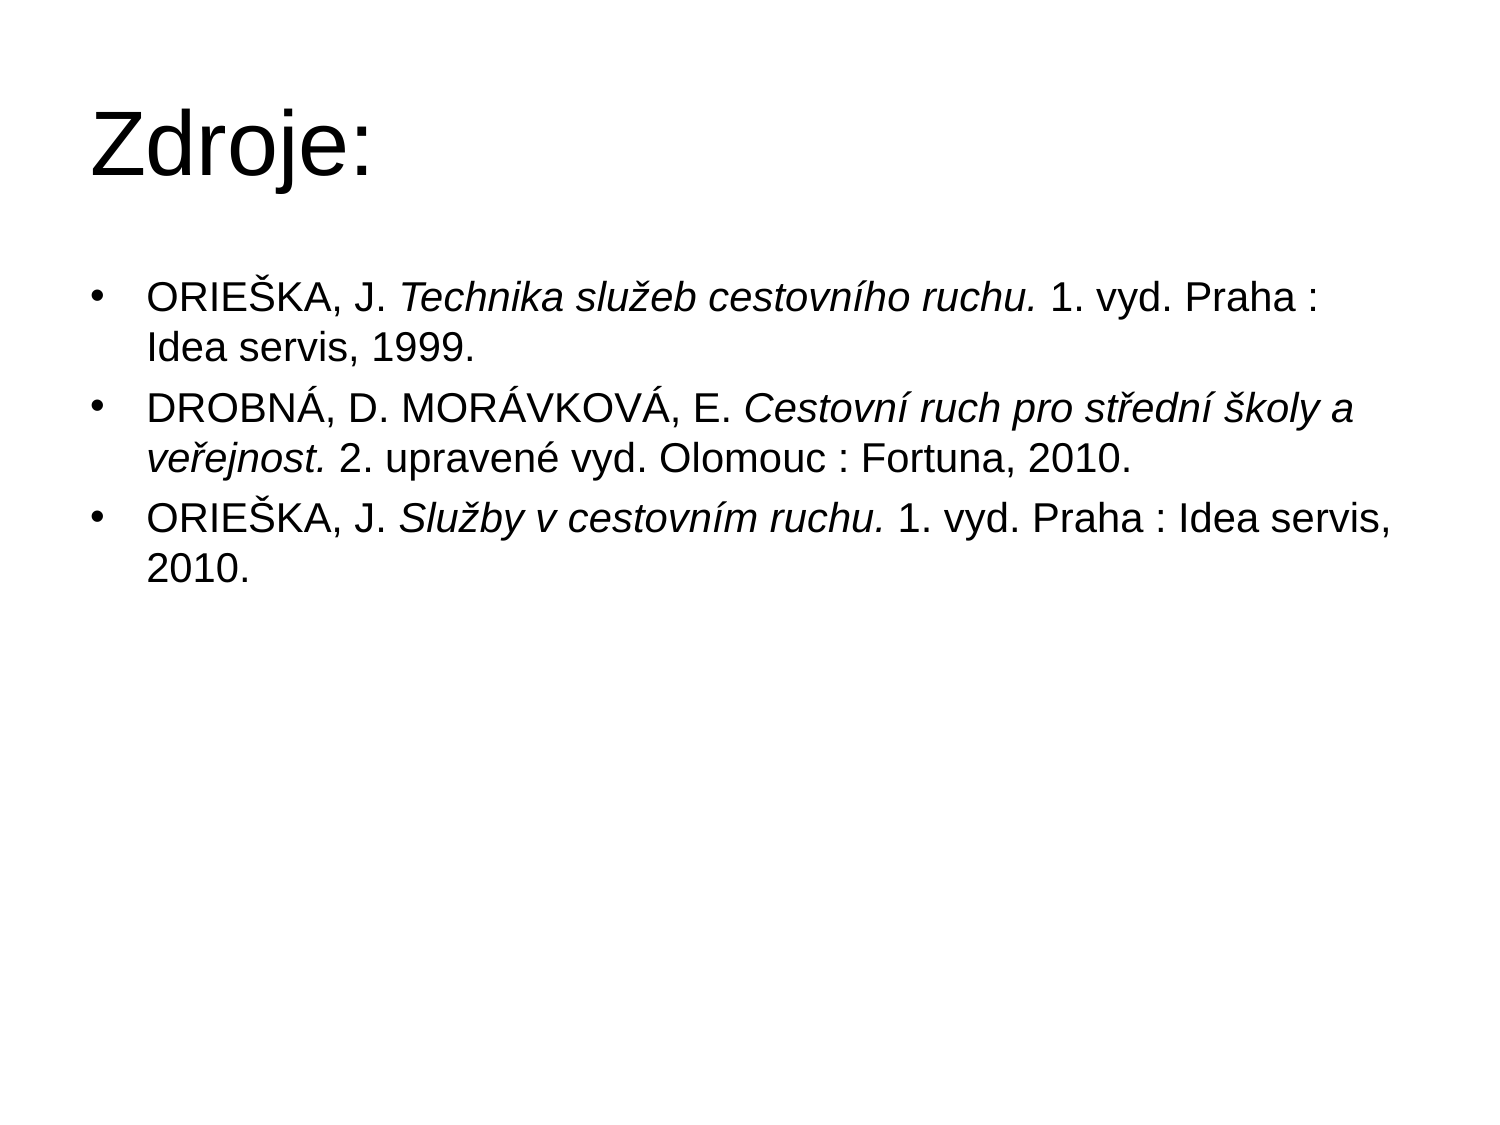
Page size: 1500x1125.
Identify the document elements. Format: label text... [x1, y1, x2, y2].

title Zdroje: [75, 45, 1426, 233]
list ORIEŠKA, J. Technika služeb cestovního ruchu. 1. vyd. Praha : Idea servis, 1999. DROBNÁ, D. MORÁVKOVÁ, E. Cestovní ruch pro střední školy a veřejnost. 2. upravené vyd. Olomouc : Fortuna, 2010. ORIEŠKA, J. Služby v cestovním ruchu. 1. vyd. Praha : Idea servis, 2010. [75, 262, 1426, 1006]
